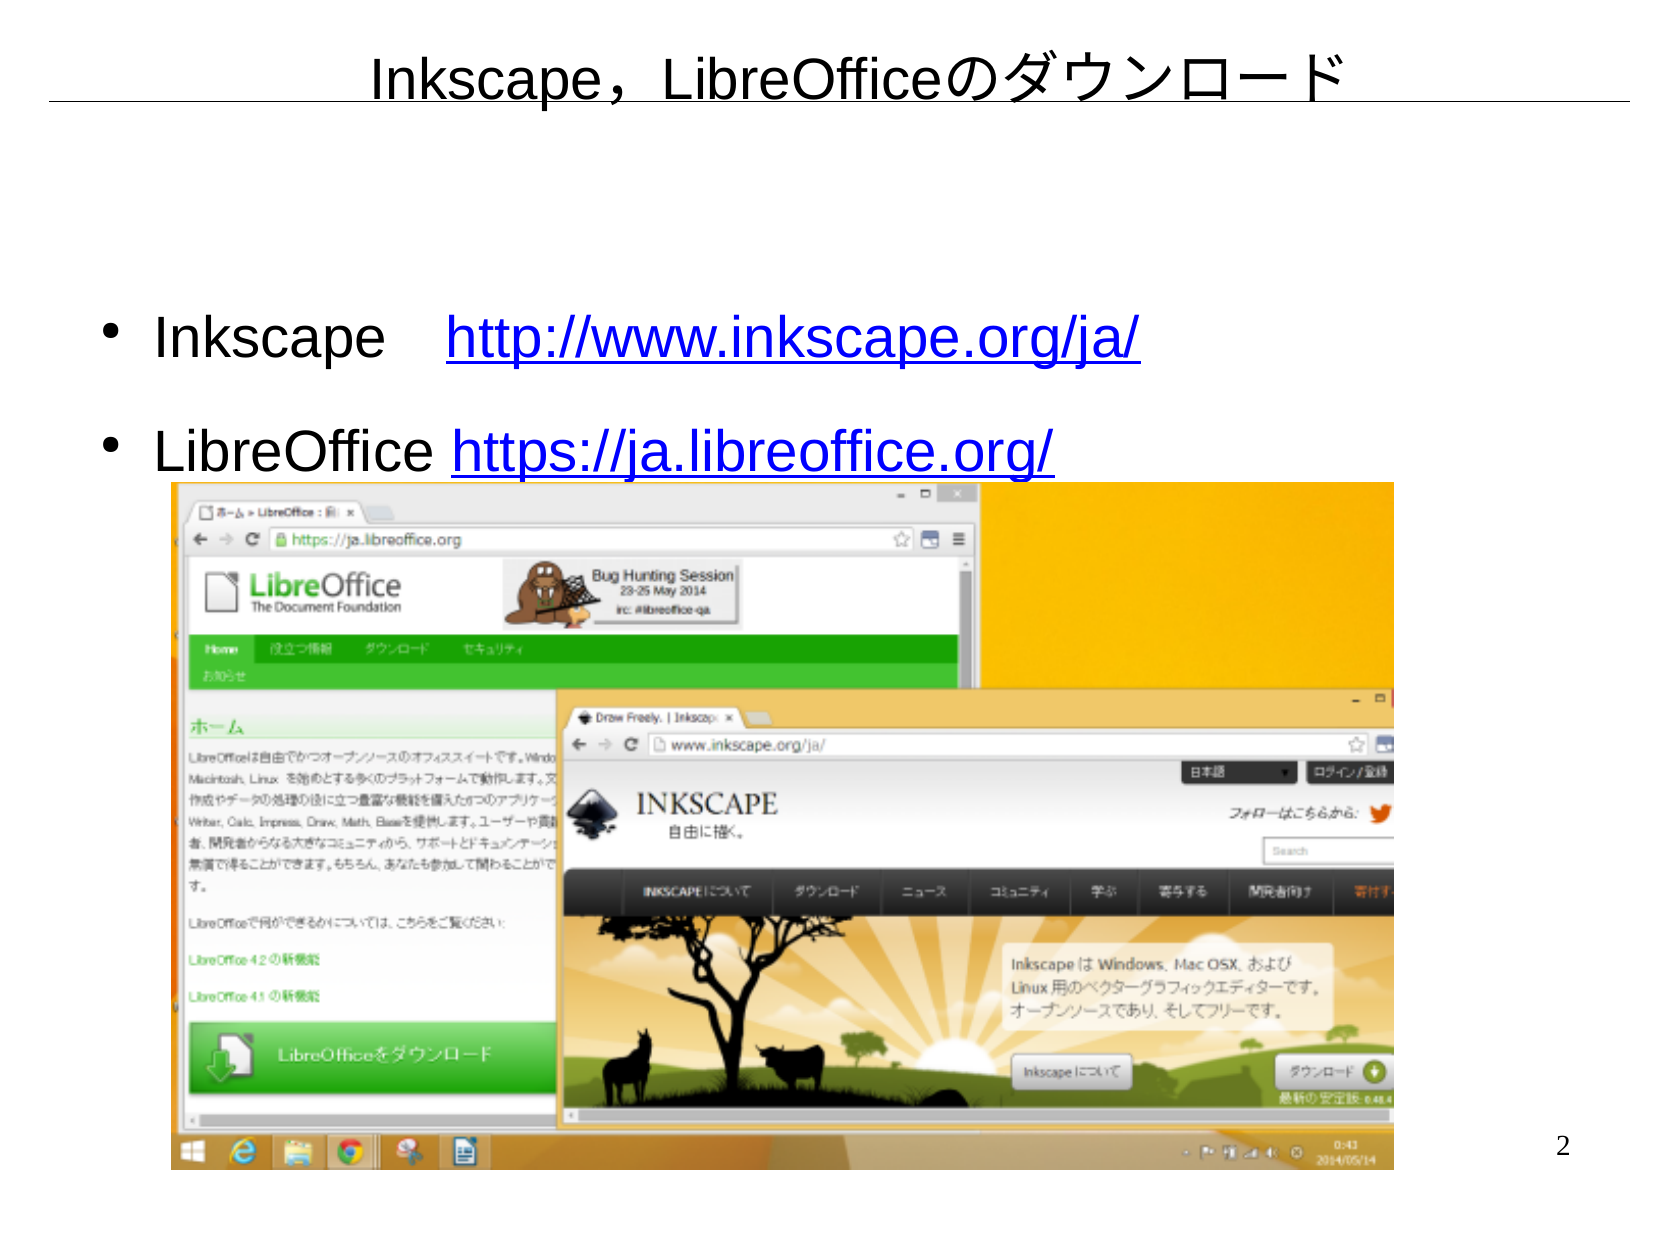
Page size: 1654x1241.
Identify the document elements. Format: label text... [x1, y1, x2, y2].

title Inkscape，LibreOfficeのダウンロード [82, 102, 1571, 174]
title Inkscape，LibreOfficeのダウンロード [82, 0, 1571, 101]
list Inkscape http://www.inkscape.org/ja/ LibreOffice https://ja.libreoffice.org/ [82, 290, 1560, 1010]
picture [171, 482, 1394, 1170]
